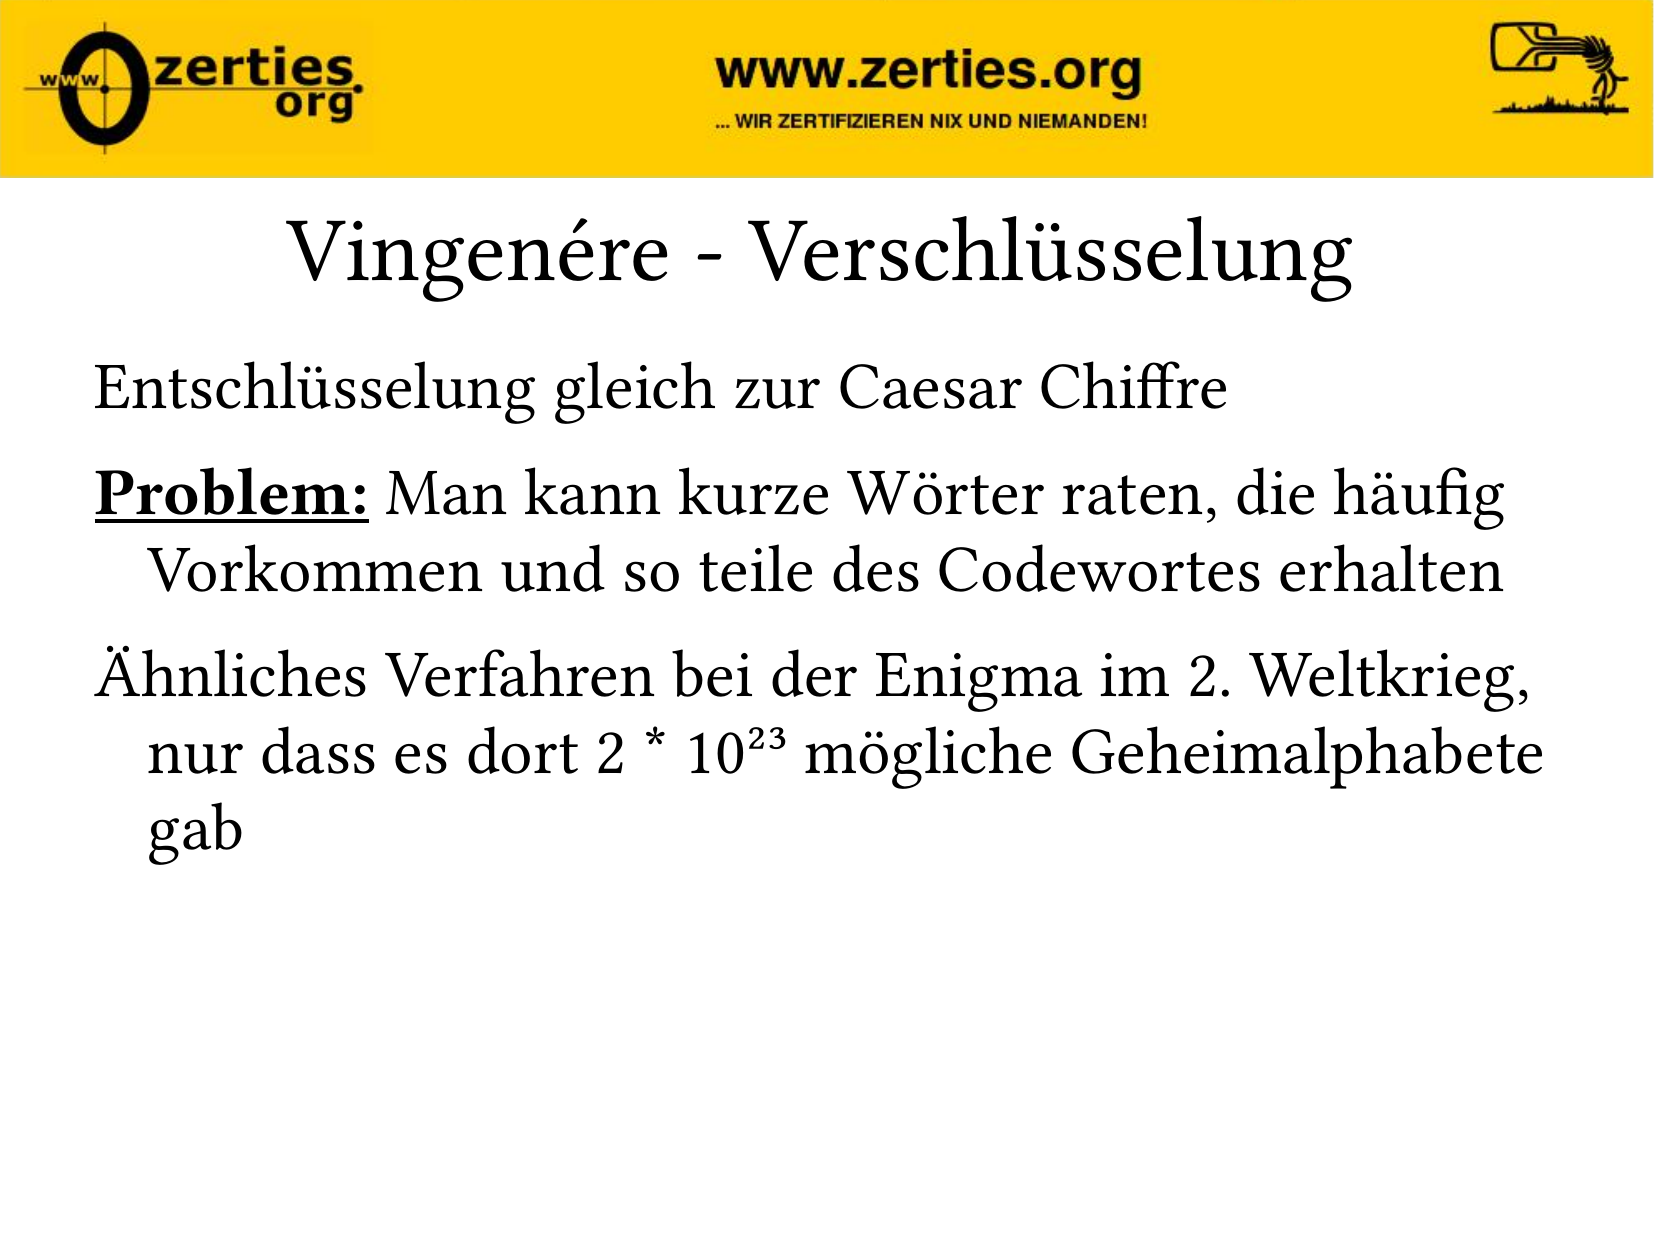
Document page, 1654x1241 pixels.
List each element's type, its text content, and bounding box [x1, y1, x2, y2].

picture [0, 0, 1654, 178]
title Vingenére - Verschlüsselung [76, 177, 1565, 326]
list Entschlüsselung gleich zur Caesar Chiffre Problem: Man kann kurze Wörter raten, die häufig Vorkommen und so teile des Codewortes erhalten Ähnliches Verfahren bei der Enigma im 2. Weltkrieg, nur dass es dort 2 * 10²³ mögliche Geheimalphabete gab [76, 349, 1565, 1123]
